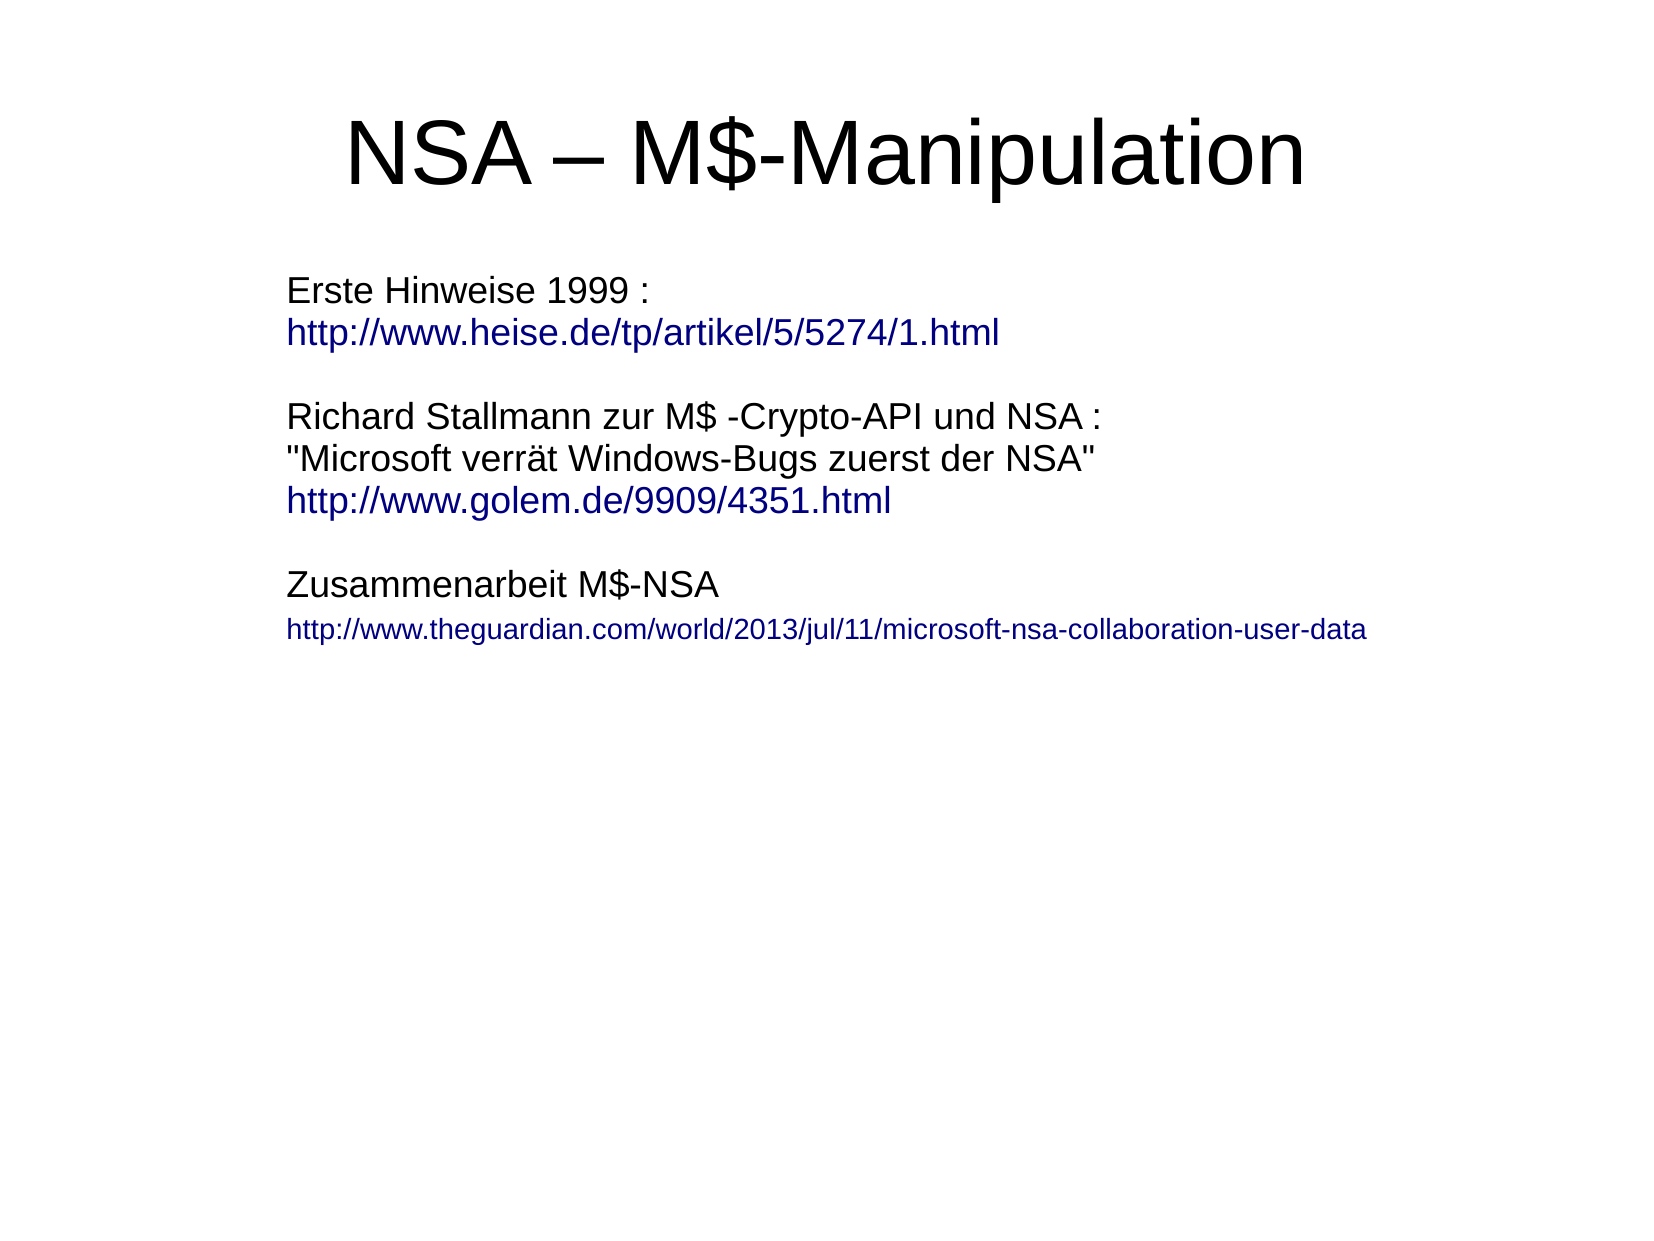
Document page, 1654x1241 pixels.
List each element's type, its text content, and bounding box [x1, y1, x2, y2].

text_box Erste Hinweise 1999 : http://www.heise.de/tp/artikel/5/5274/1.html Richard Stallmann zur M$ -Crypto-API und NSA : "Microsoft verrät Windows-Bugs zuerst der NSA" http://www.golem.de/9909/4351.html Zusammenarbeit M$-NSA http://www.theguardian.com/world/2013/jul/11/microsoft-nsa-collaboration-user-data [271, 262, 1536, 697]
title NSA – M$-Manipulation [82, 49, 1571, 257]
